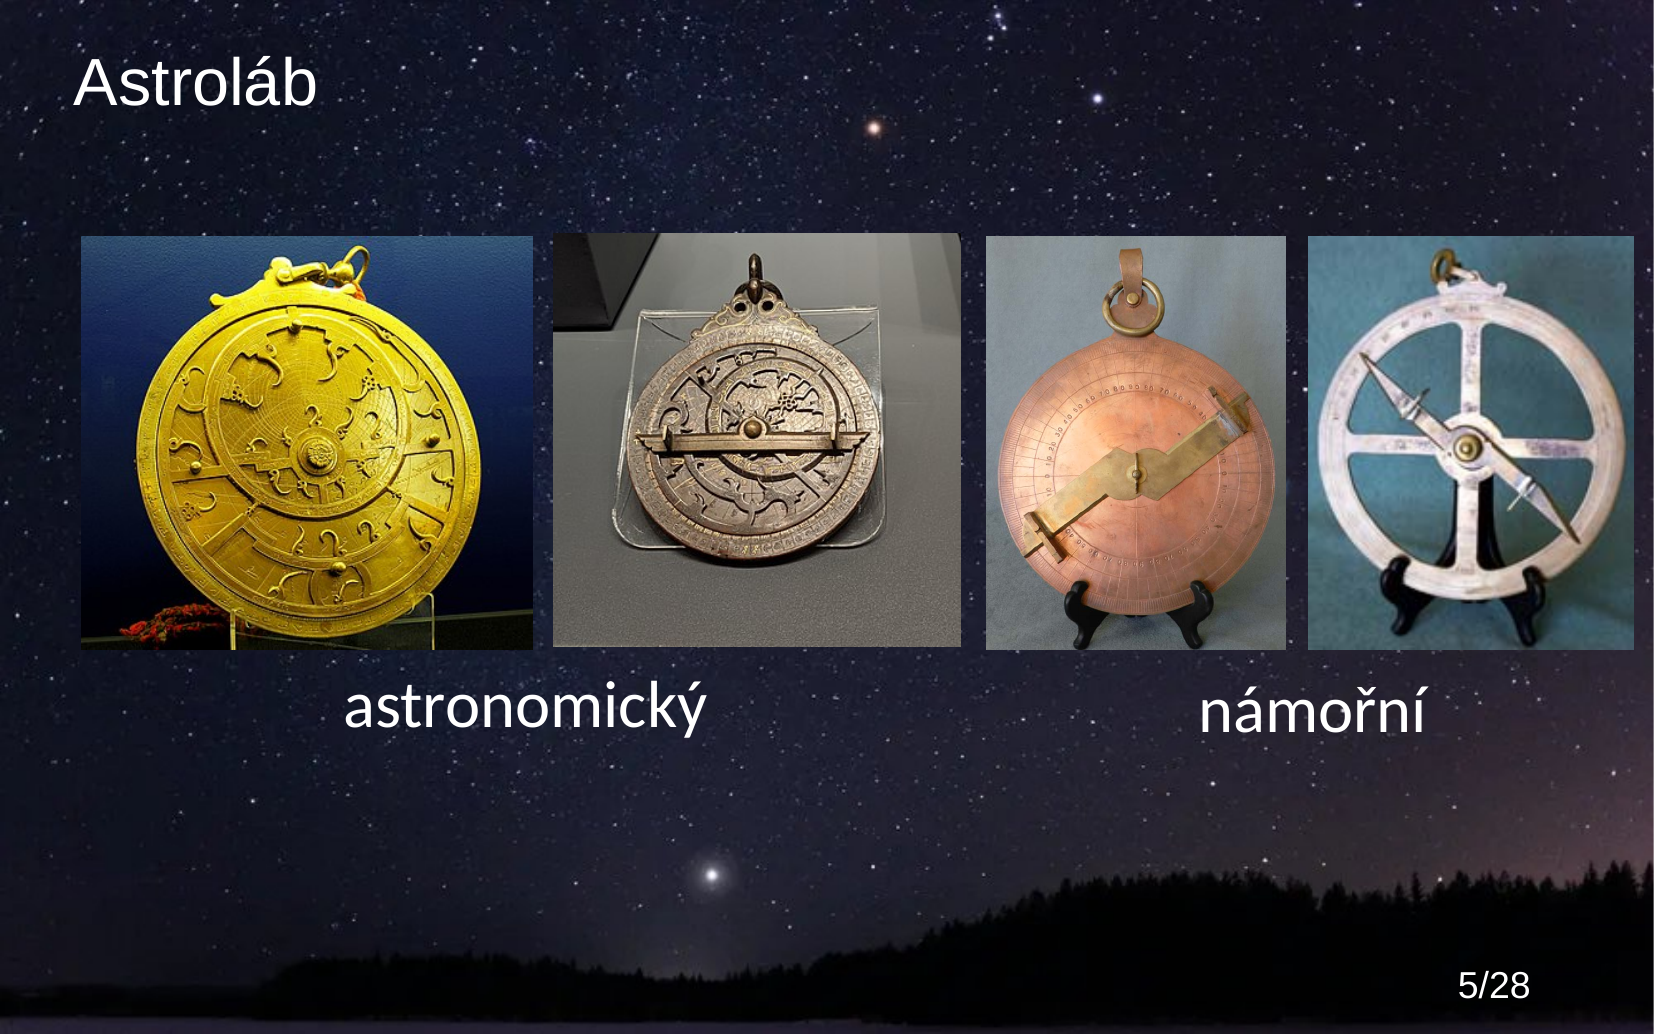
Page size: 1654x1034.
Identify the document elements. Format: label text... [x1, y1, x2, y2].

picture [1463, 975, 1468, 983]
title námořní [1183, 667, 1475, 753]
text_box Astroláb [59, 37, 1123, 128]
picture [0, 0, 1654, 1034]
text_box <číslo>/28 [1468, 957, 1654, 1028]
title astronomický [328, 662, 749, 749]
